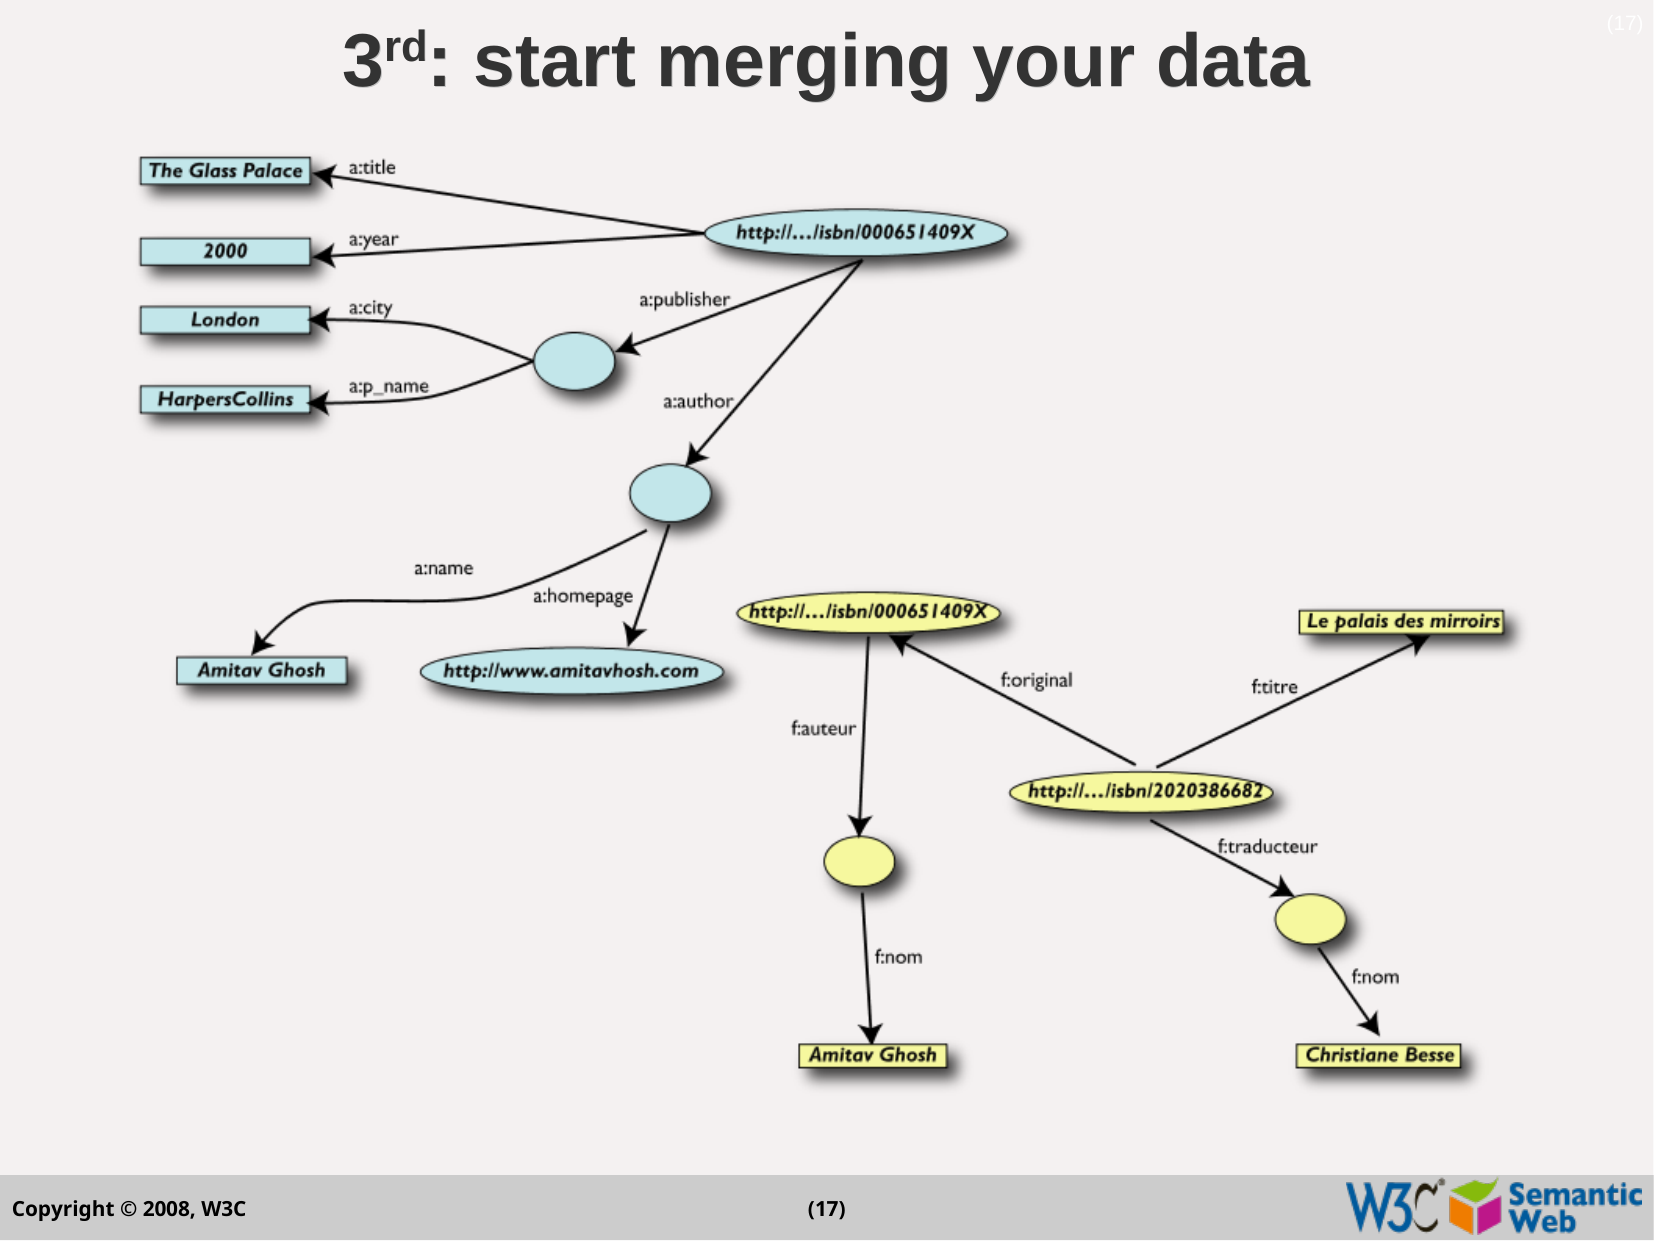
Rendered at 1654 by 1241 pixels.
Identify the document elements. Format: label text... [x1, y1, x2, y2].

title 3rd: start merging your data [0, 0, 1654, 119]
picture [128, 146, 1535, 1100]
picture [1346, 1175, 1642, 1235]
